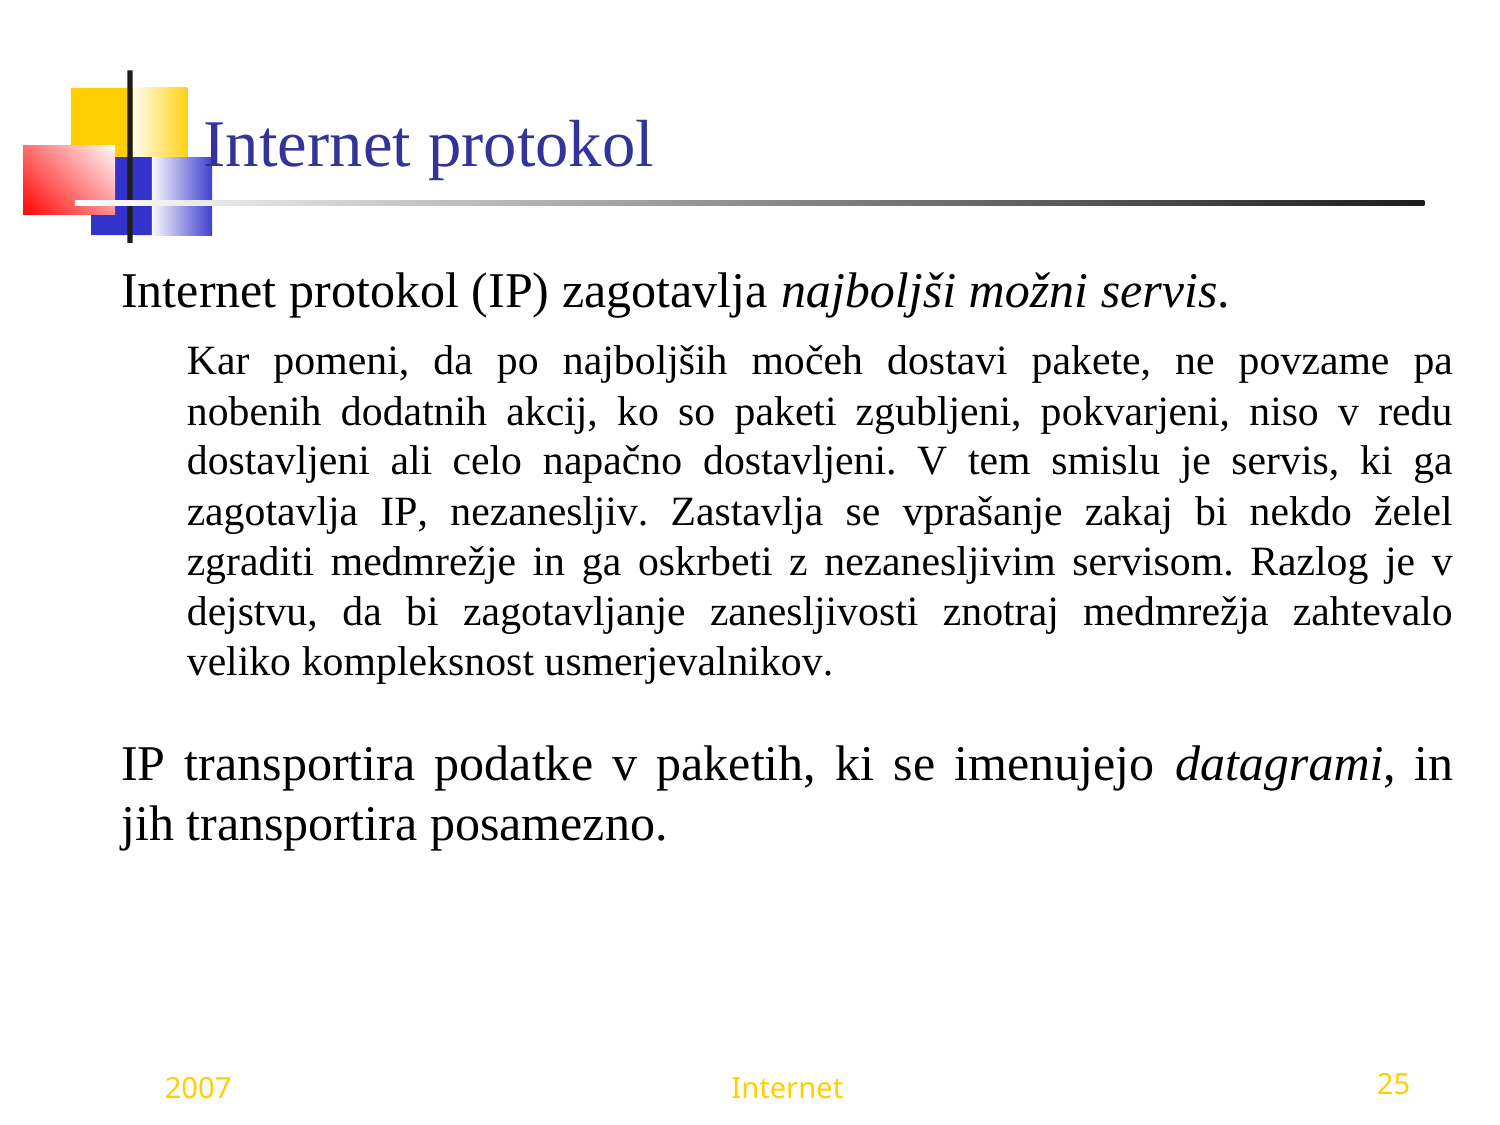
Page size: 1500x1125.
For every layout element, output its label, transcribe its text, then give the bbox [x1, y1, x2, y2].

text_box Internet [549, 1037, 1026, 1113]
text_box <number> [1112, 1037, 1426, 1113]
text_box 2007 [150, 1037, 463, 1113]
list Internet protokol (IP) zagotavlja najboljši možni servis. Kar pomeni, da po najboljših močeh dostavi pakete, ne povzame pa nobenih dodatnih akcij, ko so paketi zgubljeni, pokvarjeni, niso v redu dostavljeni ali celo napačno dostavljeni. V tem smislu je servis, ki ga zagotavlja IP, nezanesljiv. Zastavlja se vprašanje zakaj bi nekdo želel zgraditi medmrežje in ga oskrbeti z nezanesljivim servisom. Razlog je v dejstvu, da bi zagotavljanje zanesljivosti znotraj medmrežja zahtevalo veliko kompleksnost usmerjevalnikov. IP transportira podatke v paketih, ki se imenujejo datagrami, in jih transportira posamezno. [50, 249, 1469, 1007]
title Internet protokol [188, 92, 1468, 188]
